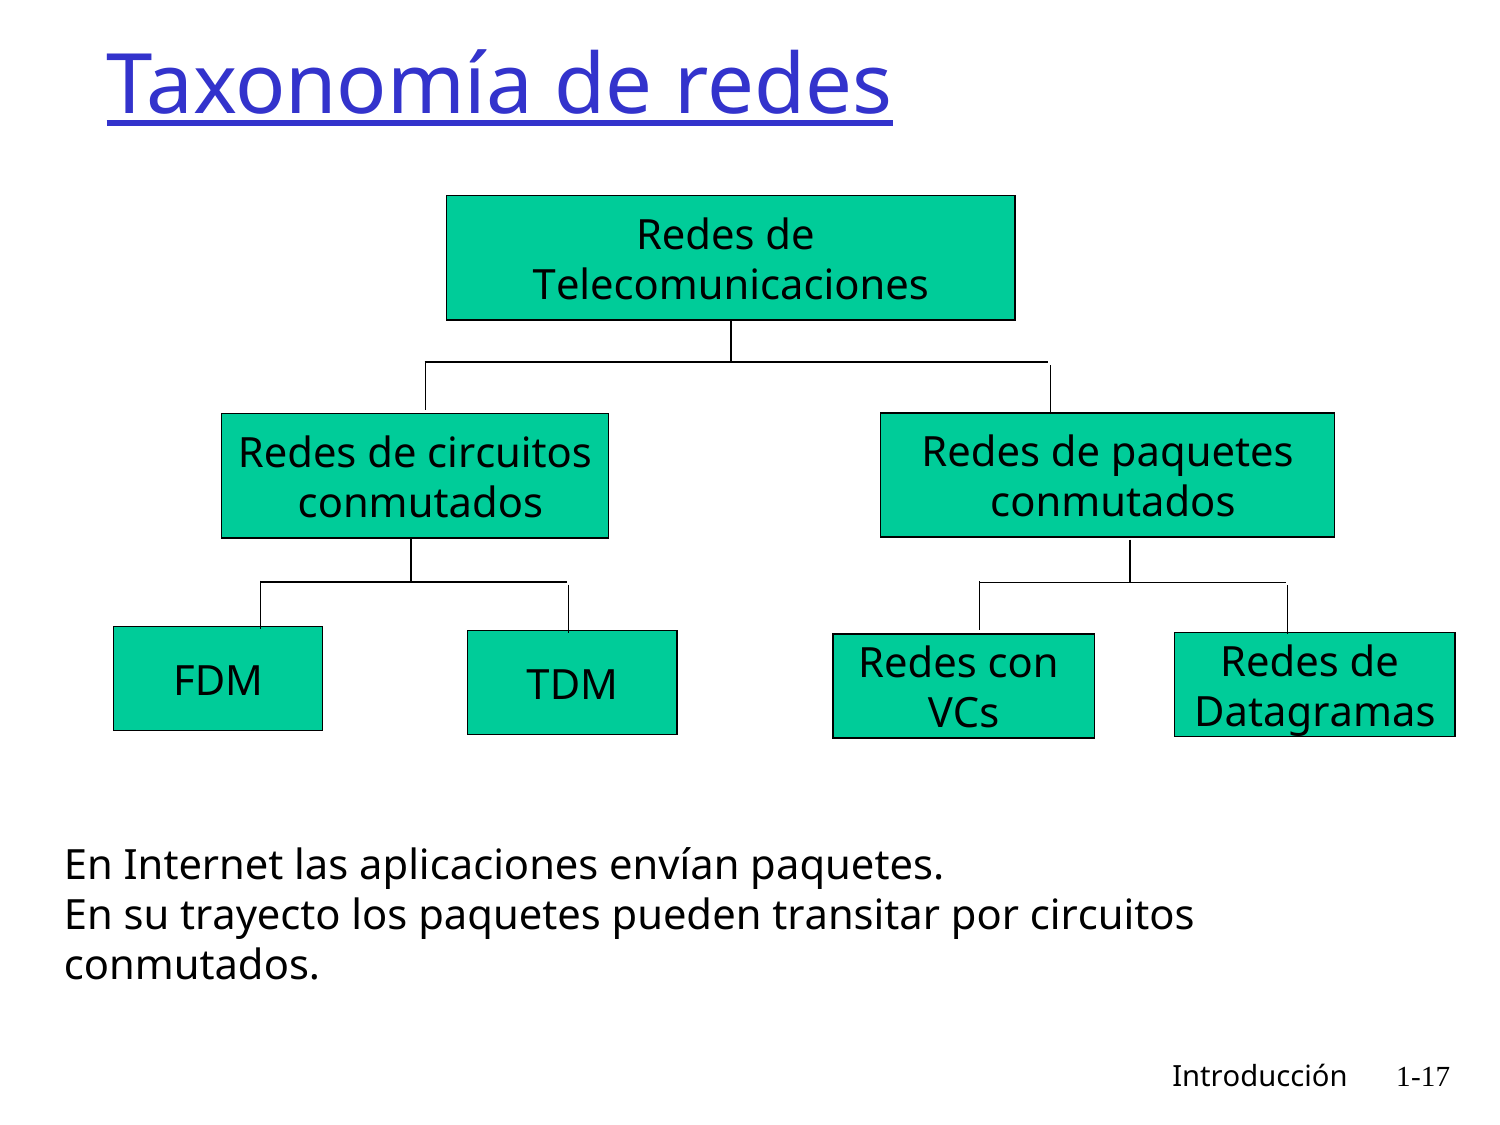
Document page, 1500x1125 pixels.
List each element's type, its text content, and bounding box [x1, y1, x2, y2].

text_box FDM [113, 626, 323, 731]
text_box Redes con VCs [832, 633, 1095, 738]
title Taxonomía de redes [91, 0, 1367, 163]
text_box 1-<number> [1362, 1050, 1466, 1125]
text_box Redes de Datagramas [1174, 632, 1456, 737]
text_box Redes de circuitos conmutados [221, 413, 609, 539]
text_box En Internet las aplicaciones envían paquetes. En su trayecto los paquetes pueden transitar por circuitos conmutados. [49, 830, 1443, 1002]
text_box Introducción [887, 1050, 1362, 1125]
text_box Redes de paquetes conmutados [880, 412, 1335, 538]
text_box TDM [467, 630, 677, 735]
text_box Redes de Telecomunicaciones [446, 195, 1016, 320]
